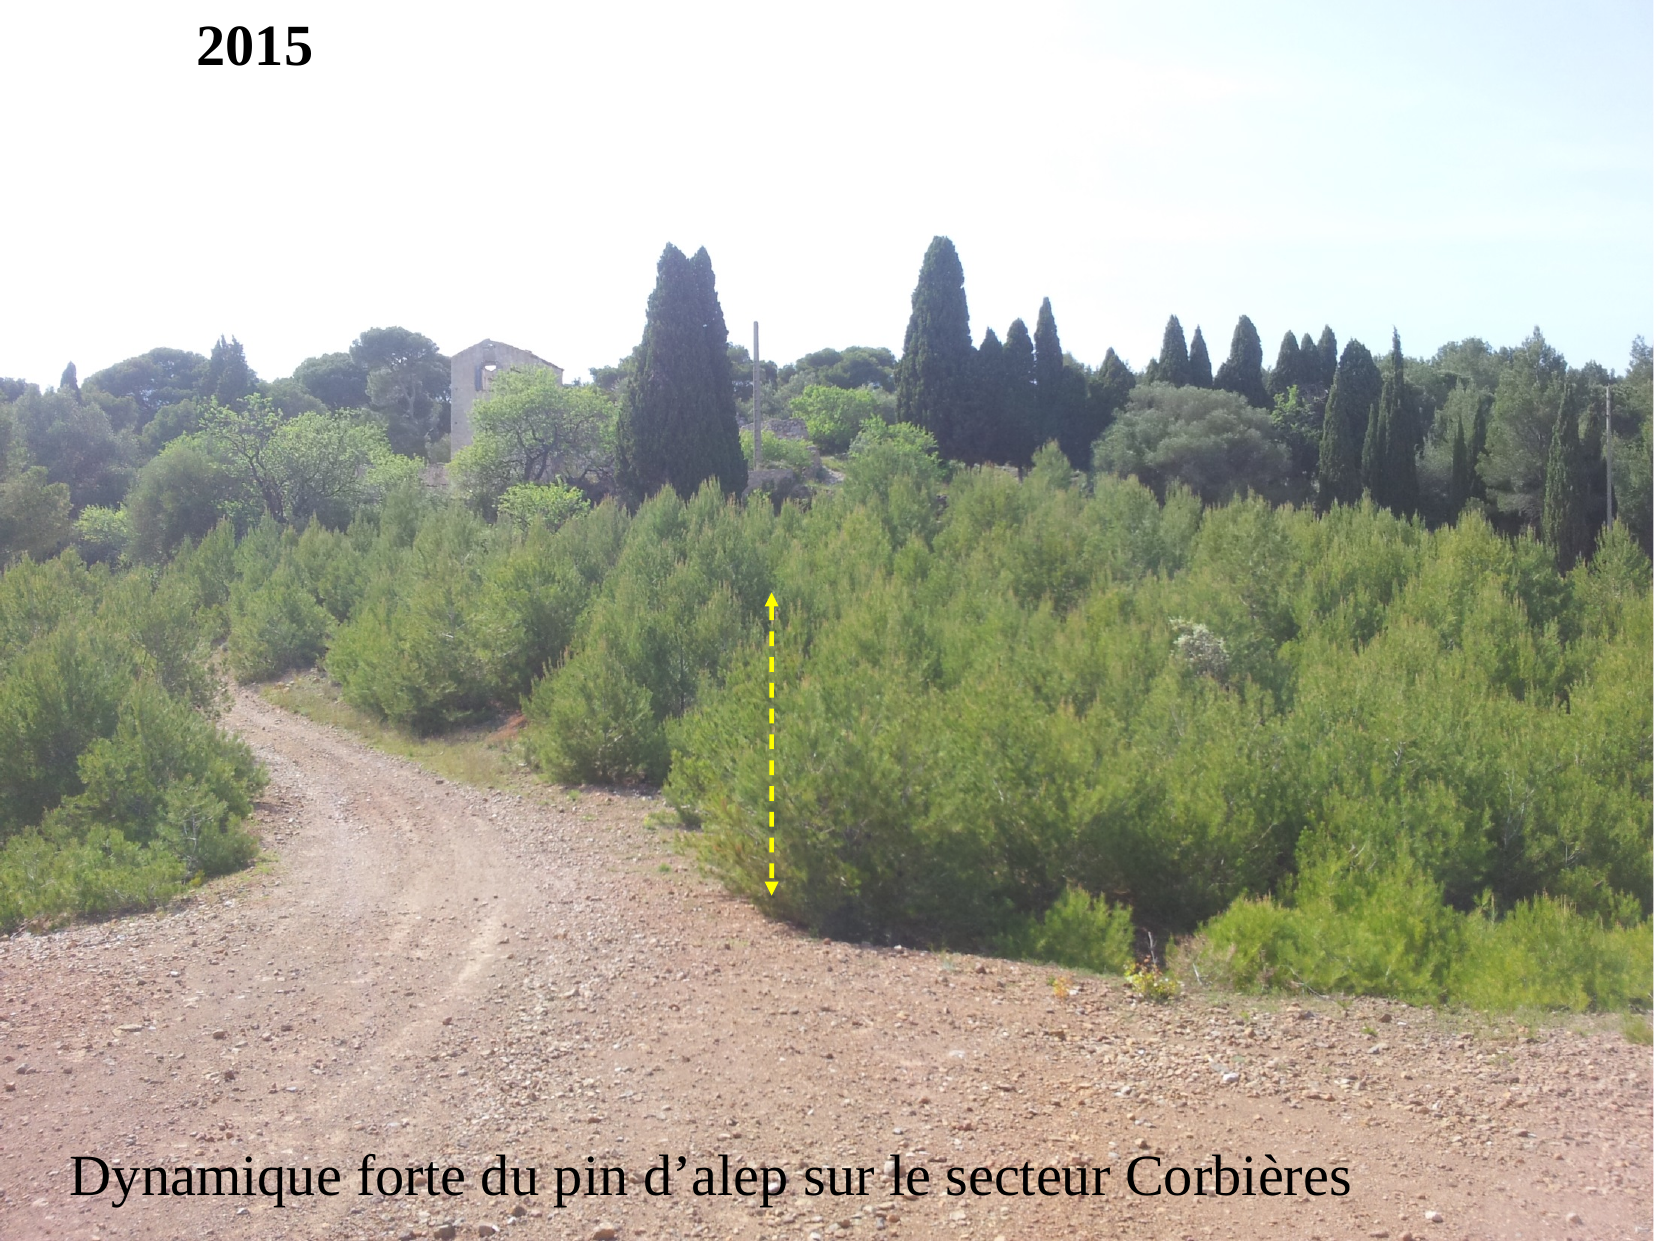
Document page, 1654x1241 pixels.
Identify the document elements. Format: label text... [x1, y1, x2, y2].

picture [0, 0, 1654, 1241]
text_box Dynamique forte du pin d’alep sur le secteur Corbières [55, 1129, 1544, 1215]
text_box 2015 [0, 0, 510, 85]
